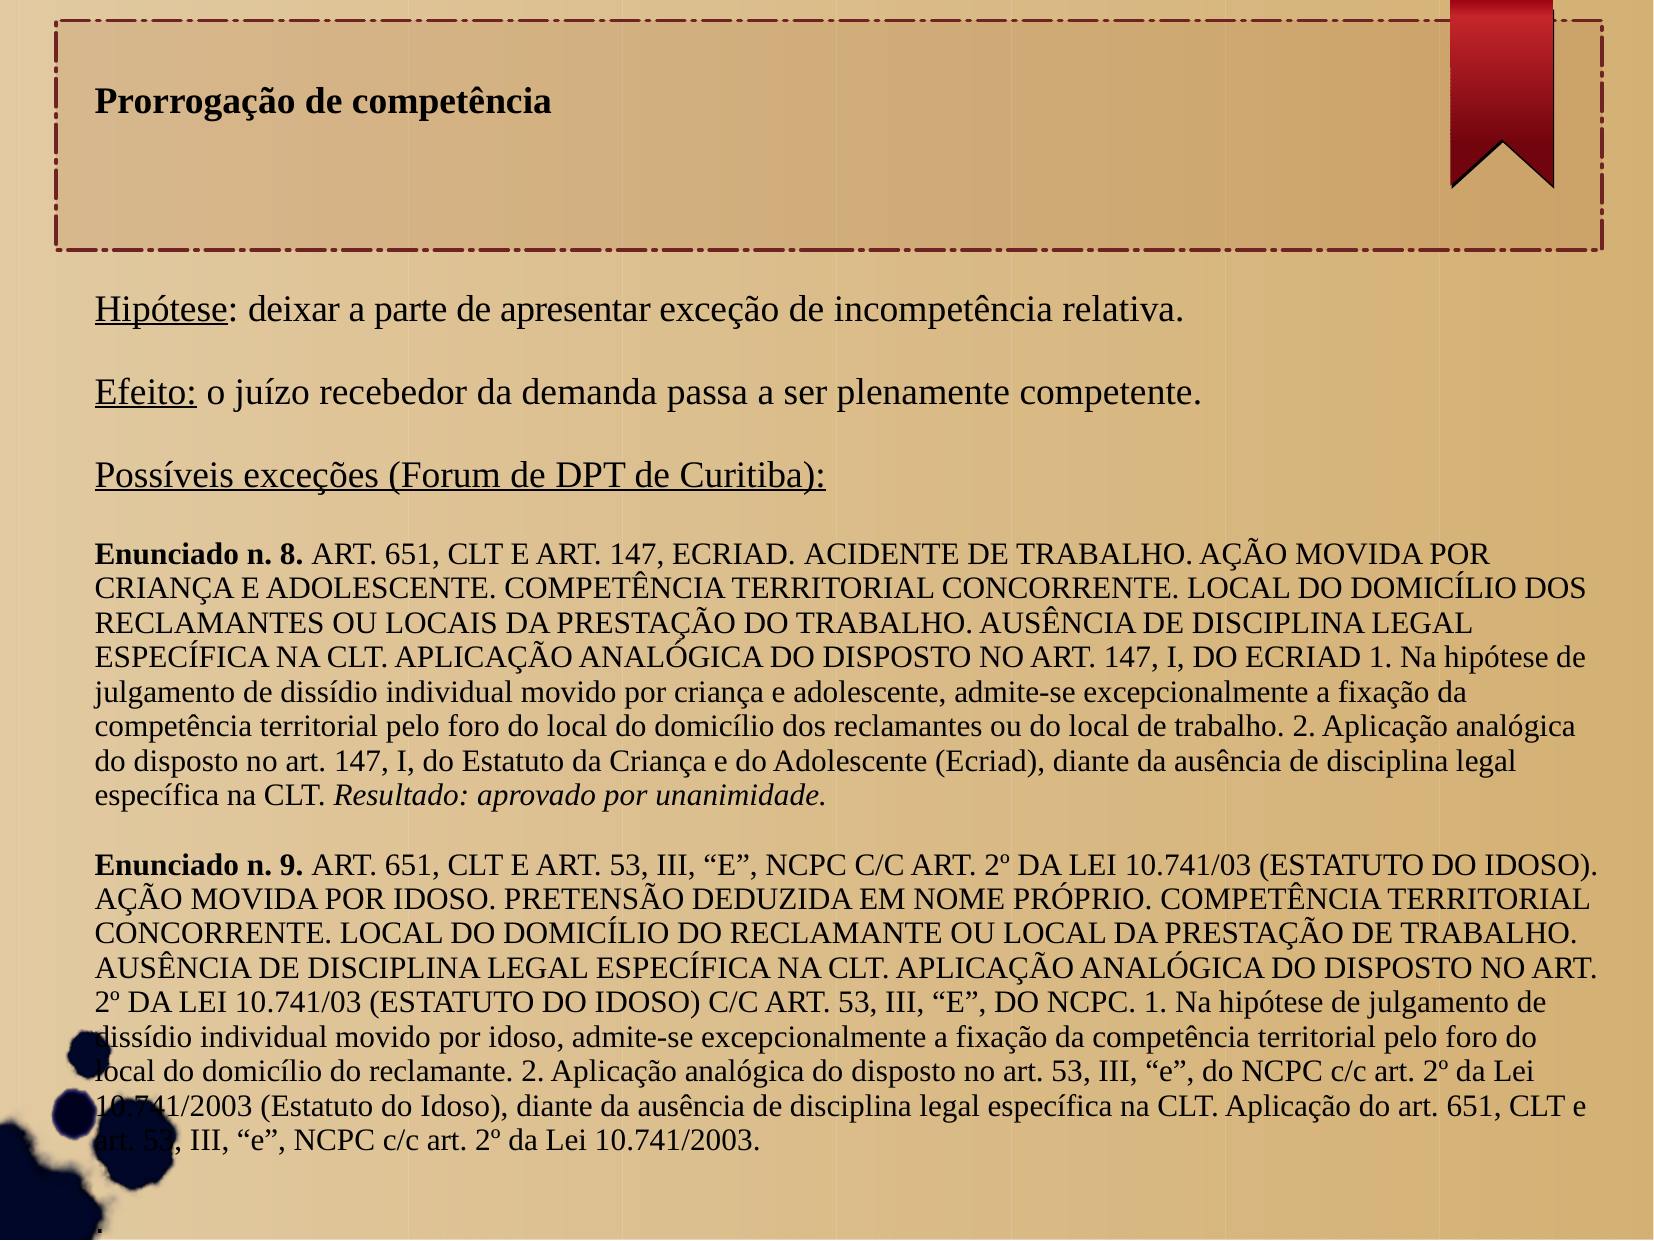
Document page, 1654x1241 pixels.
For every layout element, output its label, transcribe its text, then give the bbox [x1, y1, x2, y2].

title Prorrogação de competência Hipótese: deixar a parte de apresentar exceção de incompetência relativa. Efeito: o juízo recebedor da demanda passa a ser plenamente competente. Possíveis exceções (Forum de DPT de Curitiba): Enunciado n. 8. ART. 651, CLT E ART. 147, ECRIAD. ACIDENTE DE TRABALHO. AÇÃO MOVIDA POR CRIANÇA E ADOLESCENTE. COMPETÊNCIA TERRITORIAL CONCORRENTE. LOCAL DO DOMICÍLIO DOS RECLAMANTES OU LOCAIS DA PRESTAÇÃO DO TRABALHO. AUSÊNCIA DE DISCIPLINA LEGAL ESPECÍFICA NA CLT. APLICAÇÃO ANALÓGICA DO DISPOSTO NO ART. 147, I, DO ECRIAD 1. Na hipótese de julgamento de dissídio individual movido por criança e adolescente, admite-se excepcionalmente a fixação da competência territorial pelo foro do local do domicílio dos reclamantes ou do local de trabalho. 2. Aplicação analógica do disposto no art. 147, I, do Estatuto da Criança e do Adolescente (Ecriad), diante da ausência de disciplina legal específica na CLT. Resultado: aprovado por unanimidade. Enunciado n. 9. ART. 651, CLT E ART. 53, III, “E”, NCPC C/C ART. 2º DA LEI 10.741/03 (ESTATUTO DO IDOSO). AÇÃO MOVIDA POR IDOSO. PRETENSÃO DEDUZIDA EM NOME PRÓPRIO. COMPETÊNCIA TERRITORIAL CONCORRENTE. LOCAL DO DOMICÍLIO DO RECLAMANTE OU LOCAL DA PRESTAÇÃO DE TRABALHO. AUSÊNCIA DE DISCIPLINA LEGAL ESPECÍFICA NA CLT. APLICAÇÃO ANALÓGICA DO DISPOSTO NO ART. 2º DA LEI 10.741/03 (ESTATUTO DO IDOSO) C/C ART. 53, III, “E”, DO NCPC. 1. Na hipótese de julgamento de dissídio individual movido por idoso, admite-se excepcionalmente a fixação da competência territorial pelo foro do local do domicílio do reclamante. 2. Aplicação analógica do disposto no art. 53, III, “e”, do NCPC c/c art. 2º da Lei 10.741/2003 (Estatuto do Idoso), diante da ausência de disciplina legal específica na CLT. Aplicação do art. 651, CLT e art. 53, III, “e”, NCPC c/c art. 2º da Lei 10.741/2003. . [94, 70, 1607, 1241]
